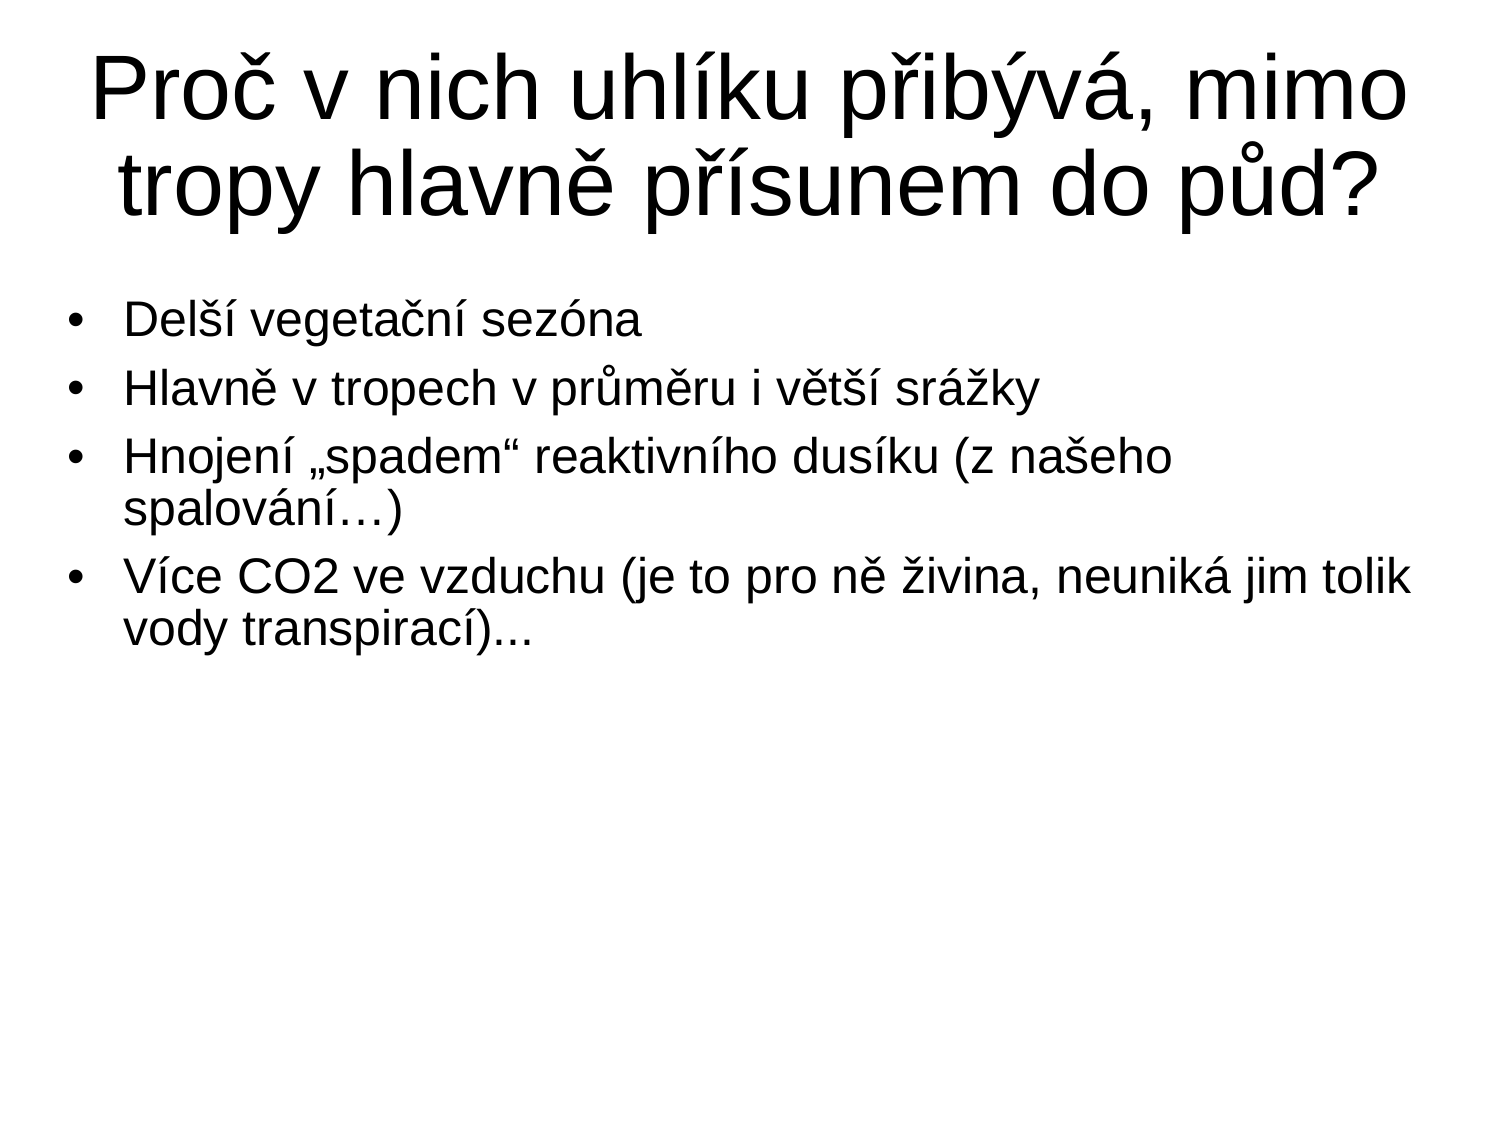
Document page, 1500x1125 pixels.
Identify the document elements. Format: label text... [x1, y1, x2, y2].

list Delší vegetační sezóna Hlavně v tropech v průměru i větší srážky Hnojení „spadem“ reaktivního dusíku (z našeho spalování…) Více CO2 ve vzduchu (je to pro ně živina, neuniká jim tolik vody transpirací)... [67, 295, 1418, 948]
title Proč v nich uhlíku přibývá, mimo tropy hlavně přísunem do půd? [75, 43, 1425, 235]
